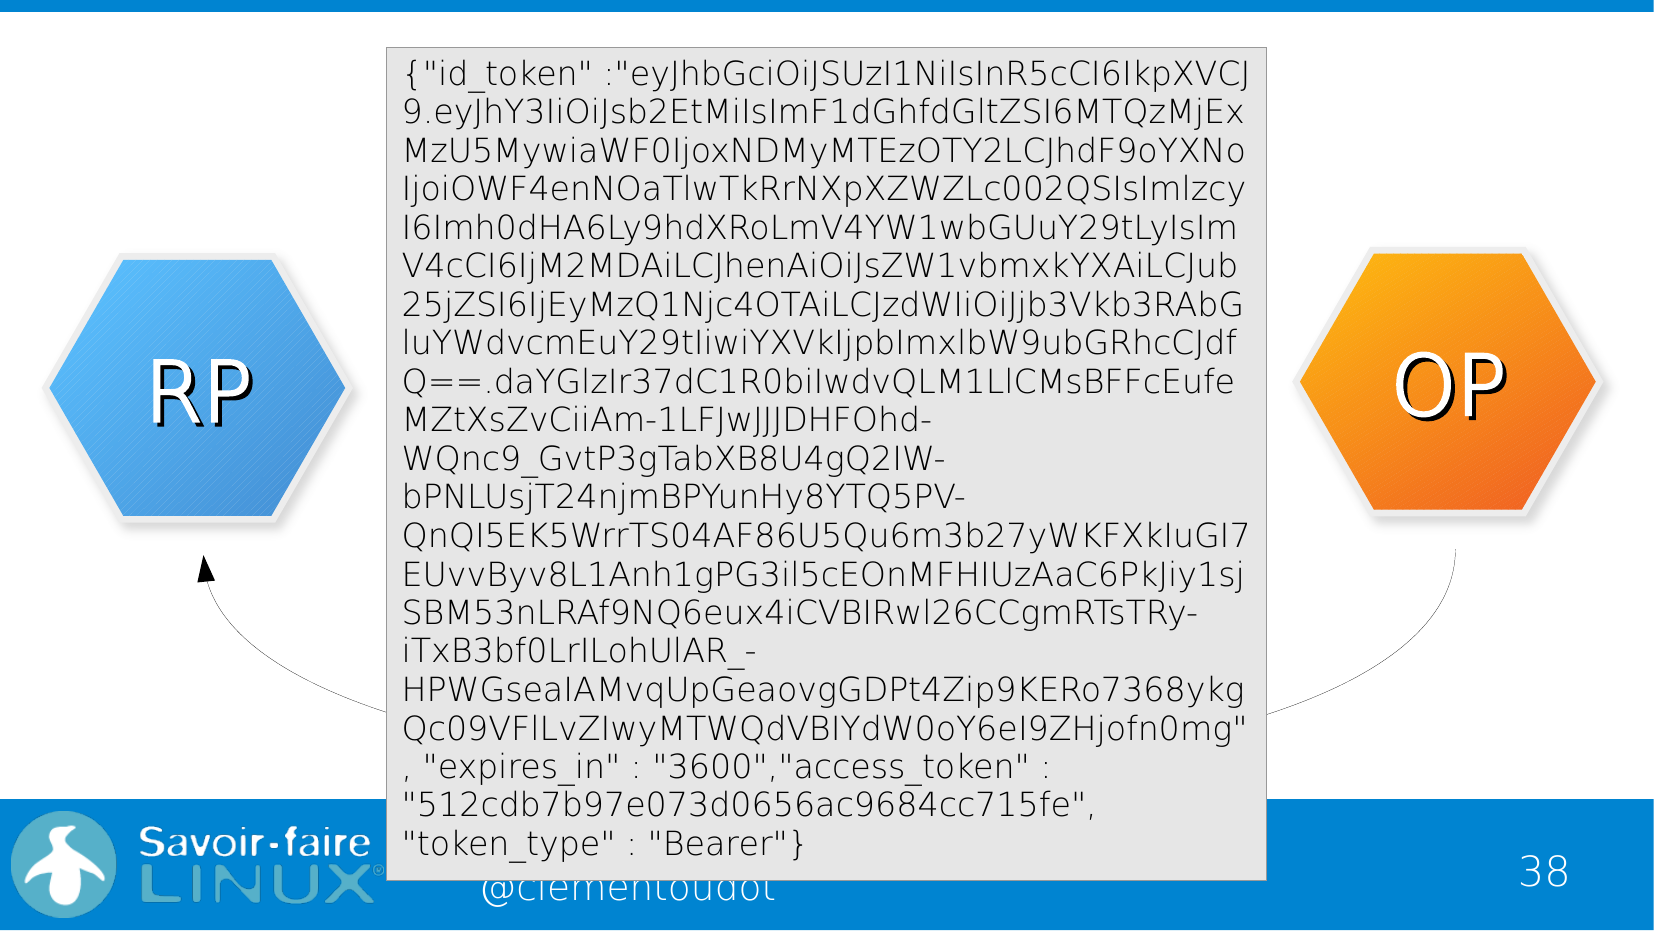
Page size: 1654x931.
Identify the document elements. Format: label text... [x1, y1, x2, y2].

picture [11, 811, 384, 918]
picture [23, 236, 384, 556]
text_box RP [129, 336, 285, 449]
picture [1275, 230, 1636, 550]
text_box {"id_token" :"eyJhbGciOiJSUzI1NiIsInR5cCI6IkpXVCJ9.eyJhY3IiOiJsb2EtMiIsImF1dGhfdGltZSI6MTQzMjExMzU5MywiaWF0IjoxNDMyMTEzOTY2LCJhdF9oYXNoIjoiOWF4enNOaTlwTkRrNXpXZWZLc002QSIsImlzcyI6Imh0dHA6Ly9hdXRoLmV4YW1wbGUuY29tLyIsImV4cCI6IjM2MDAiLCJhenAiOiJsZW1vbmxkYXAiLCJub25jZSI6IjEyMzQ1Njc4OTAiLCJzdWIiOiJjb3Vkb3RAbGluYWdvcmEuY29tIiwiYXVkIjpbImxlbW9ubGRhcCJdfQ==.daYGlzIr37dC1R0biIwdvQLM1LlCMsBFFcEufeMZtXsZvCiiAm-1LFJwJJJDHFOhd-WQnc9_GvtP3gTabXB8U4gQ2IW-bPNLUsjT24njmBPYunHy8YTQ5PV-QnQI5EK5WrrTS04AF86U5Qu6m3b27yWKFXkIuGI7EUvvByv8L1Anh1gPG3il5cEOnMFHIUzAaC6PkJiy1sjSBM53nLRAf9NQ6eux4iCVBIRwl26CCgmRTsTRy-iTxB3bf0LrILohUlAR_-HPWGseaIAMvqUpGeaovgGDPt4Zip9KERo7368ykgQc09VFlLvZIwyMTWQdVBIYdW0oY6eI9ZHjofn0mg", "expires_in" : "3600","access_token" : "512cdb7b97e073d0656ac9684cc715fe", "token_type" : "Bearer"} [386, 47, 1267, 881]
text_box OP [1375, 330, 1534, 540]
